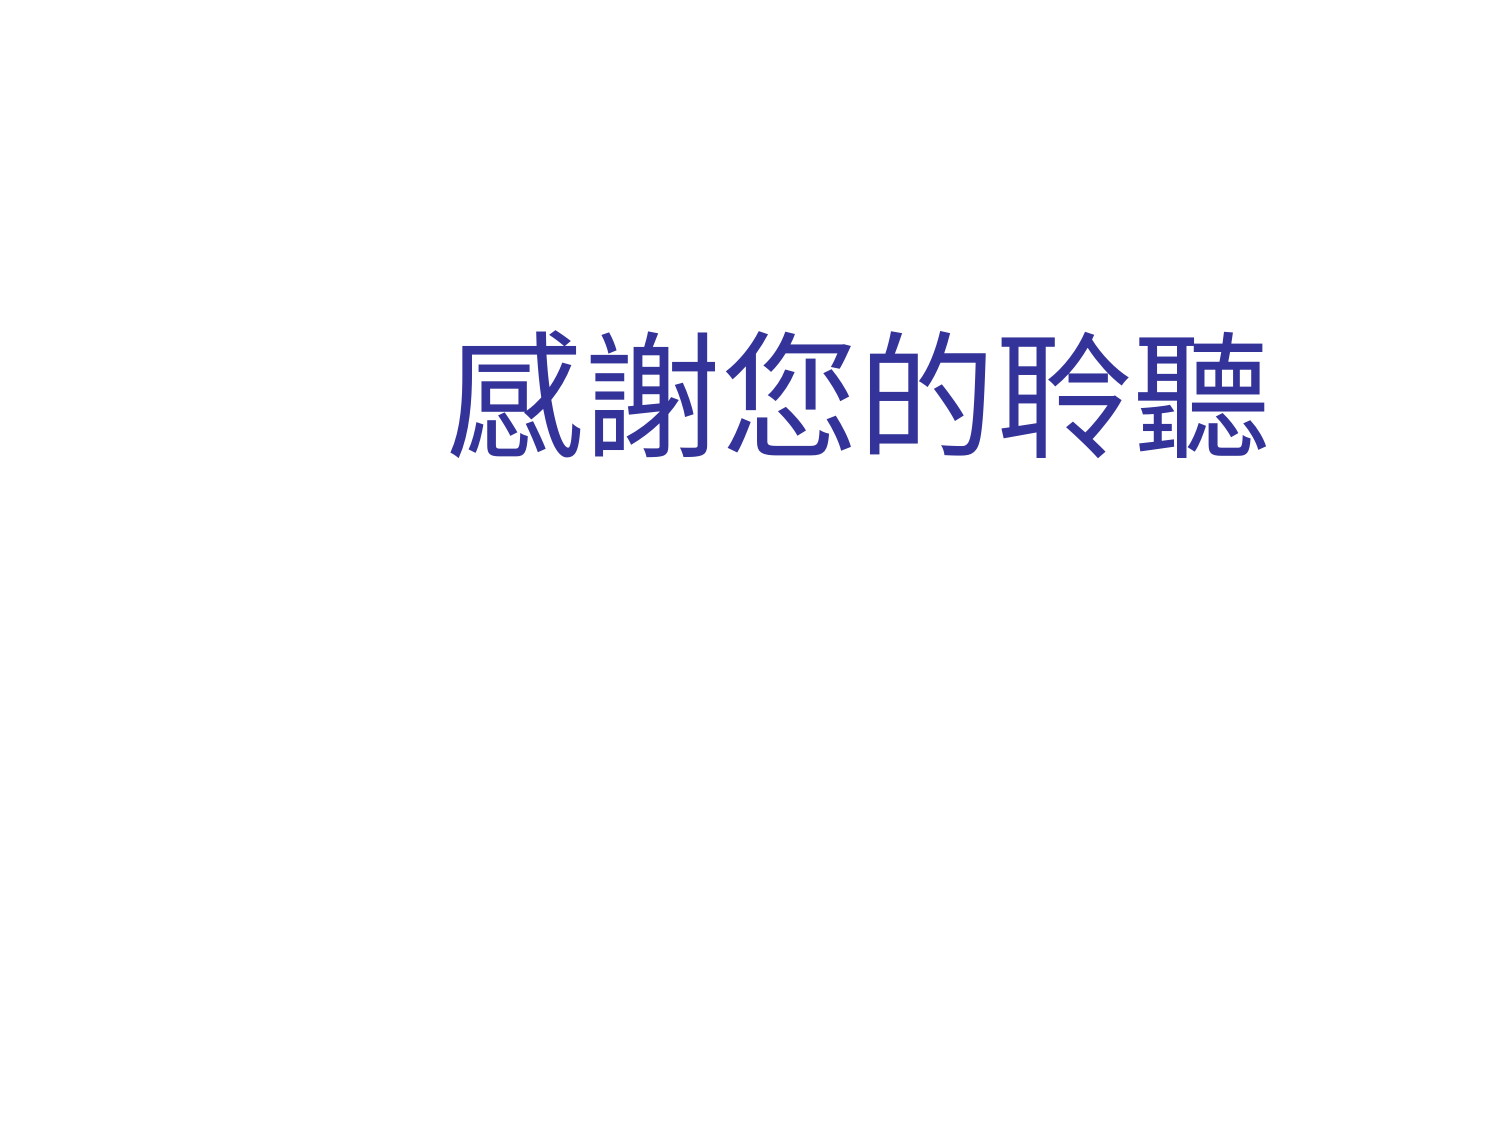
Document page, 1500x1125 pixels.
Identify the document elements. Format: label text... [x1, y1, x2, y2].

text_box 感謝您的聆聽 [430, 302, 1365, 483]
